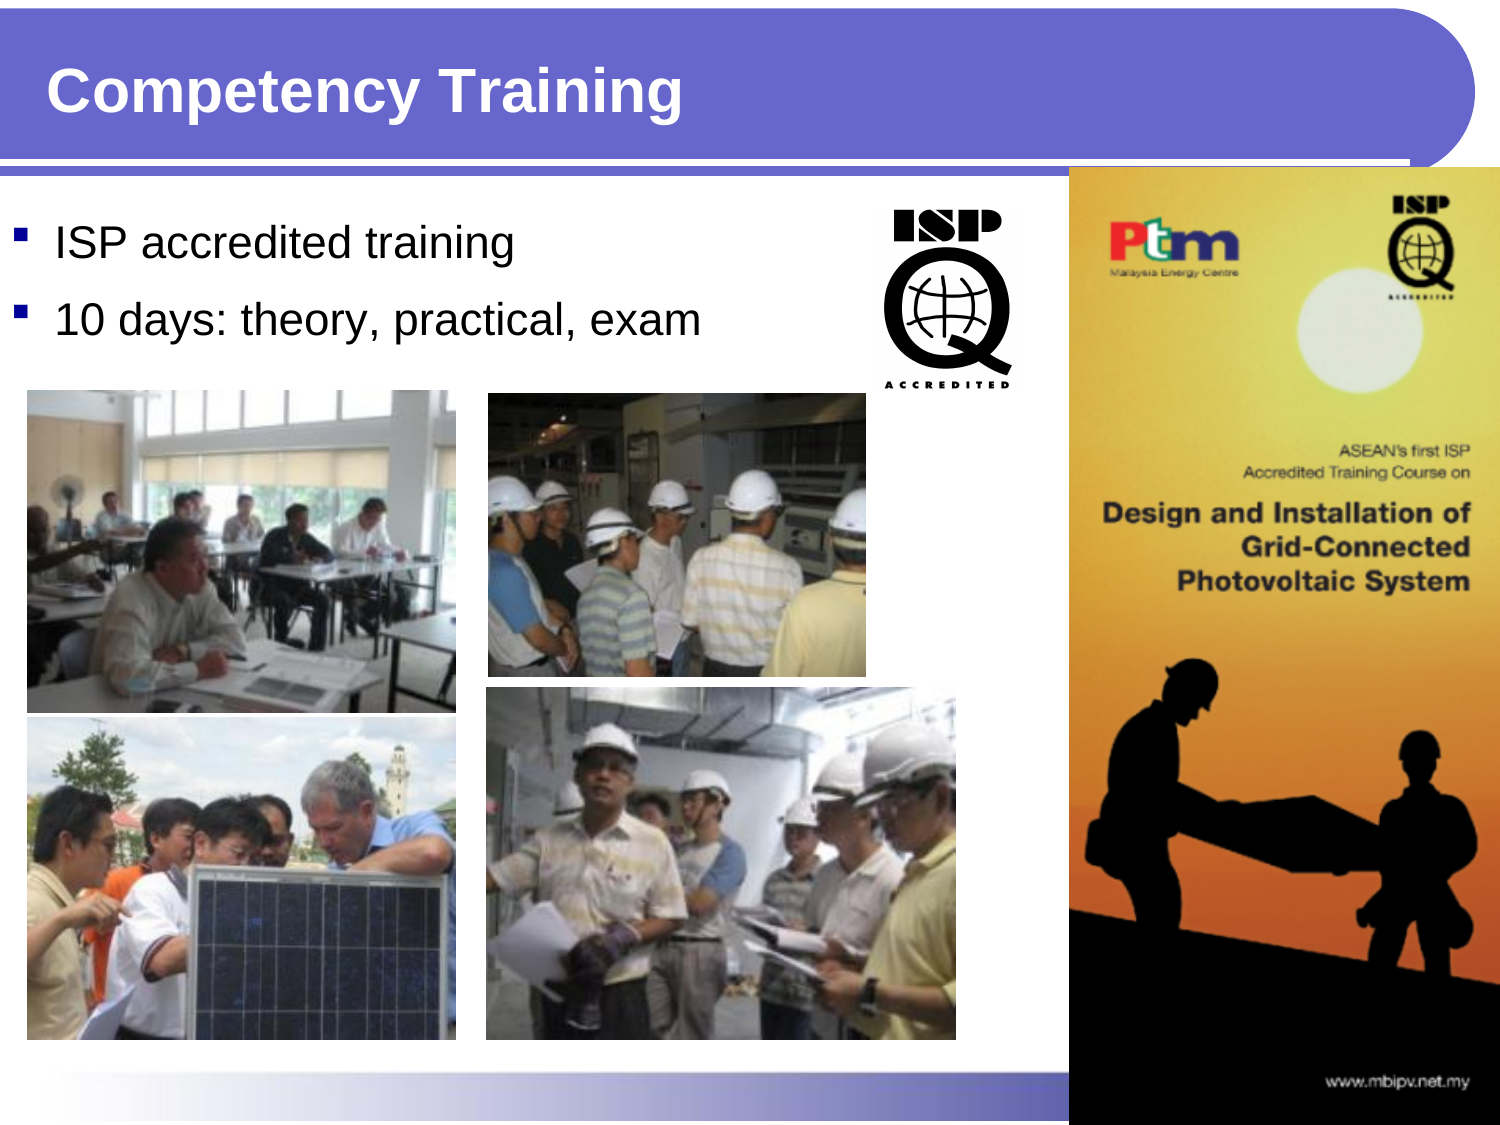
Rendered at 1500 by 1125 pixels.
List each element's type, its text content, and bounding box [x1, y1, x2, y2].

picture [27, 390, 456, 713]
title Competency Training [31, 12, 1417, 163]
picture [27, 717, 456, 1040]
picture [873, 205, 1023, 393]
list ISP accredited training 10 days: theory, practical, exam [0, 194, 1004, 957]
picture [0, 167, 1500, 1125]
picture [488, 393, 866, 677]
picture [486, 687, 956, 1040]
